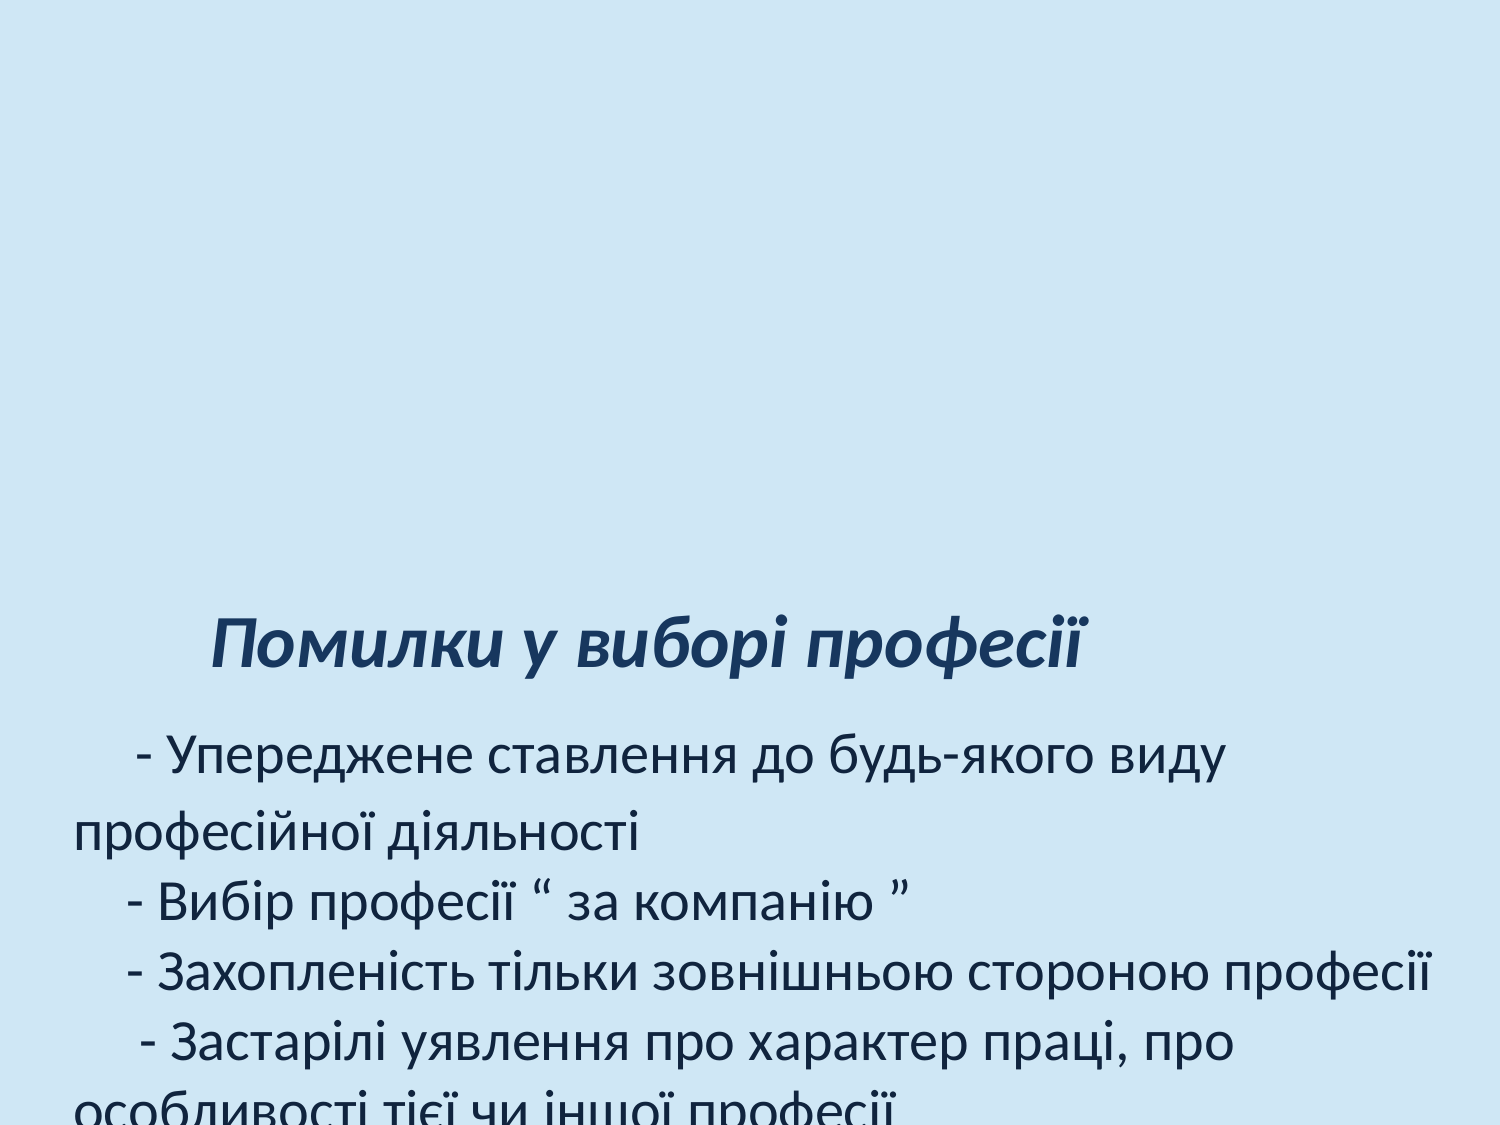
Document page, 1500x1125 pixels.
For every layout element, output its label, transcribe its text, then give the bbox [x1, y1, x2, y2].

title Помилки у виборі професії - Упереджене ставлення до будь-якого виду професійної діяльності - Вибір професії “ за компанію ” - Захопленість тільки зовнішньою стороною професії - Застарілі уявлення про характер праці, про особливості тієї чи іншої професії - Відсутність знань про свої можливості, здібності, особливості характеру п [58, 35, 1477, 1102]
